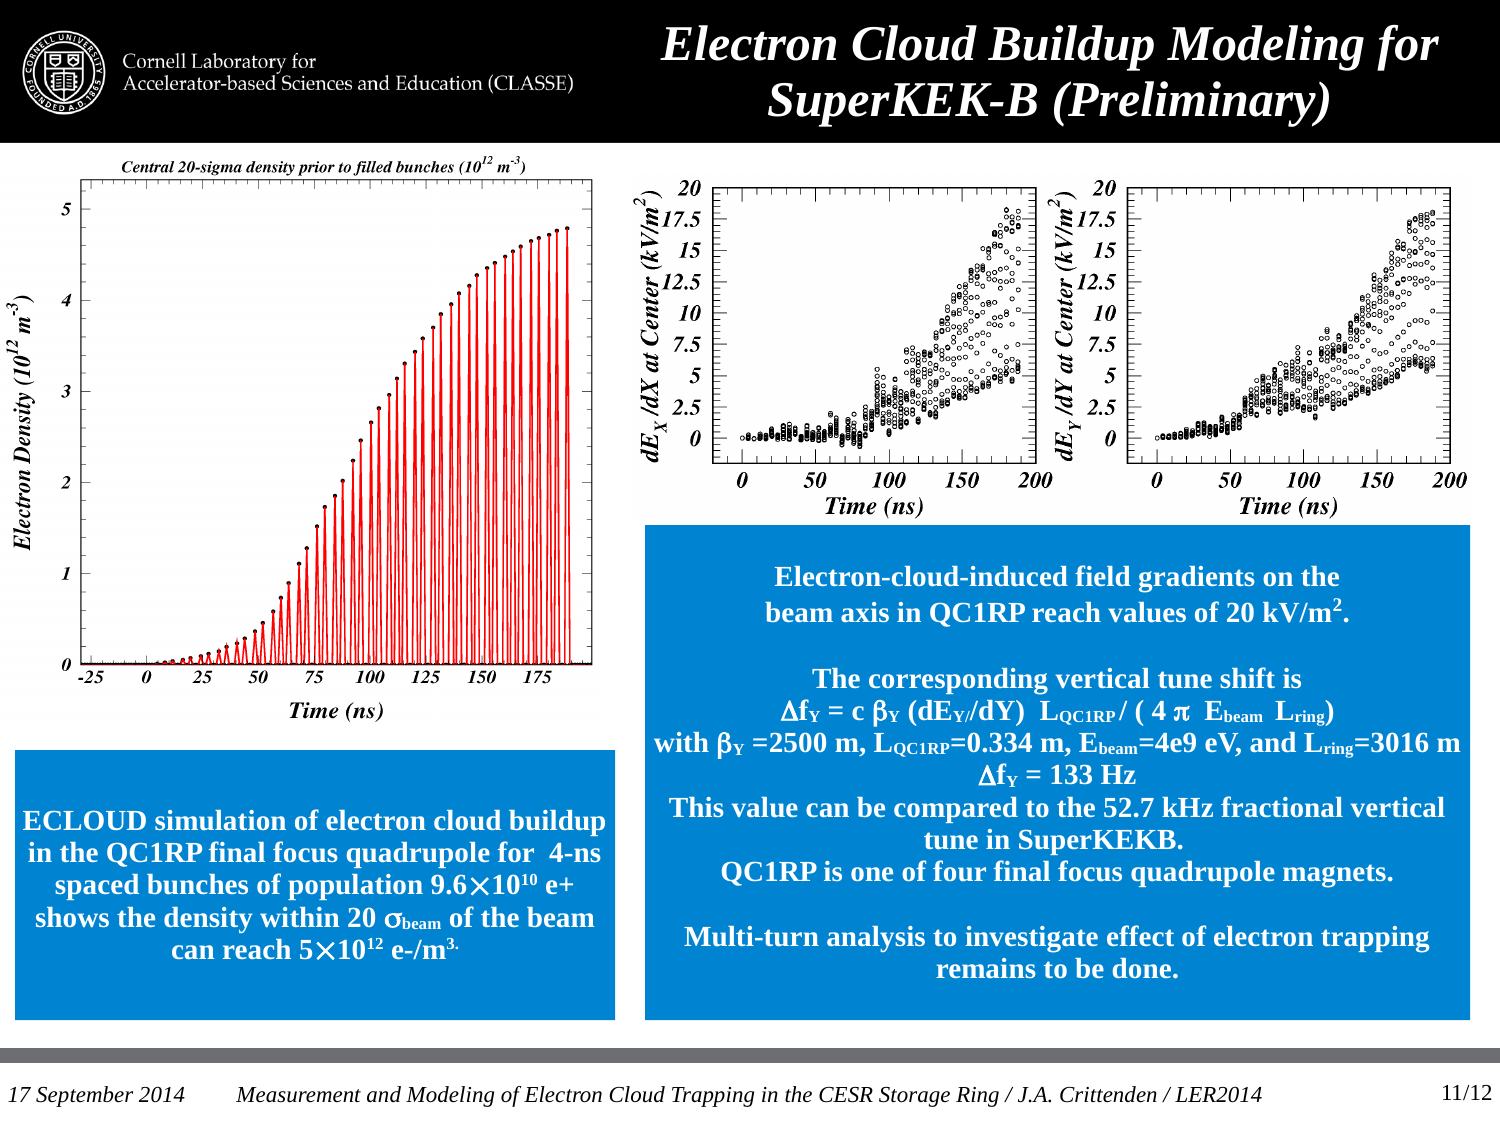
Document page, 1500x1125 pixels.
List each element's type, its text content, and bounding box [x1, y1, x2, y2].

text_box ECLOUD simulation of electron cloud buildup in the QC1RP final focus quadrupole for 4-ns spaced bunches of population 9.61010 e+ shows the density within 20 sbeam of the beam can reach 51012 e-/m3. [15, 750, 616, 1021]
title Electron Cloud Buildup Modeling for SuperKEK-B (Preliminary) [600, 7, 1500, 136]
text_box Electron-cloud-induced field gradients on the beam axis in QC1RP reach values of 20 kV/m2. The corresponding vertical tune shift is DfY = c Y (dEY//dY) LQC1RP / ( 4  Ebeam Lring) with Y =2500 m, LQC1RP=0.334 m, Ebeam=4e9 eV, and Lring=3016 m DfY = 133 Hz This value can be compared to the 52.7 kHz fractional vertical tune in SuperKEKB. QC1RP is one of four final focus quadrupole magnets. Multi-turn analysis to investigate effect of electron trapping remains to be done. [645, 525, 1471, 1021]
picture [0, 0, 1500, 143]
picture [0, 154, 601, 729]
picture [630, 172, 1471, 526]
